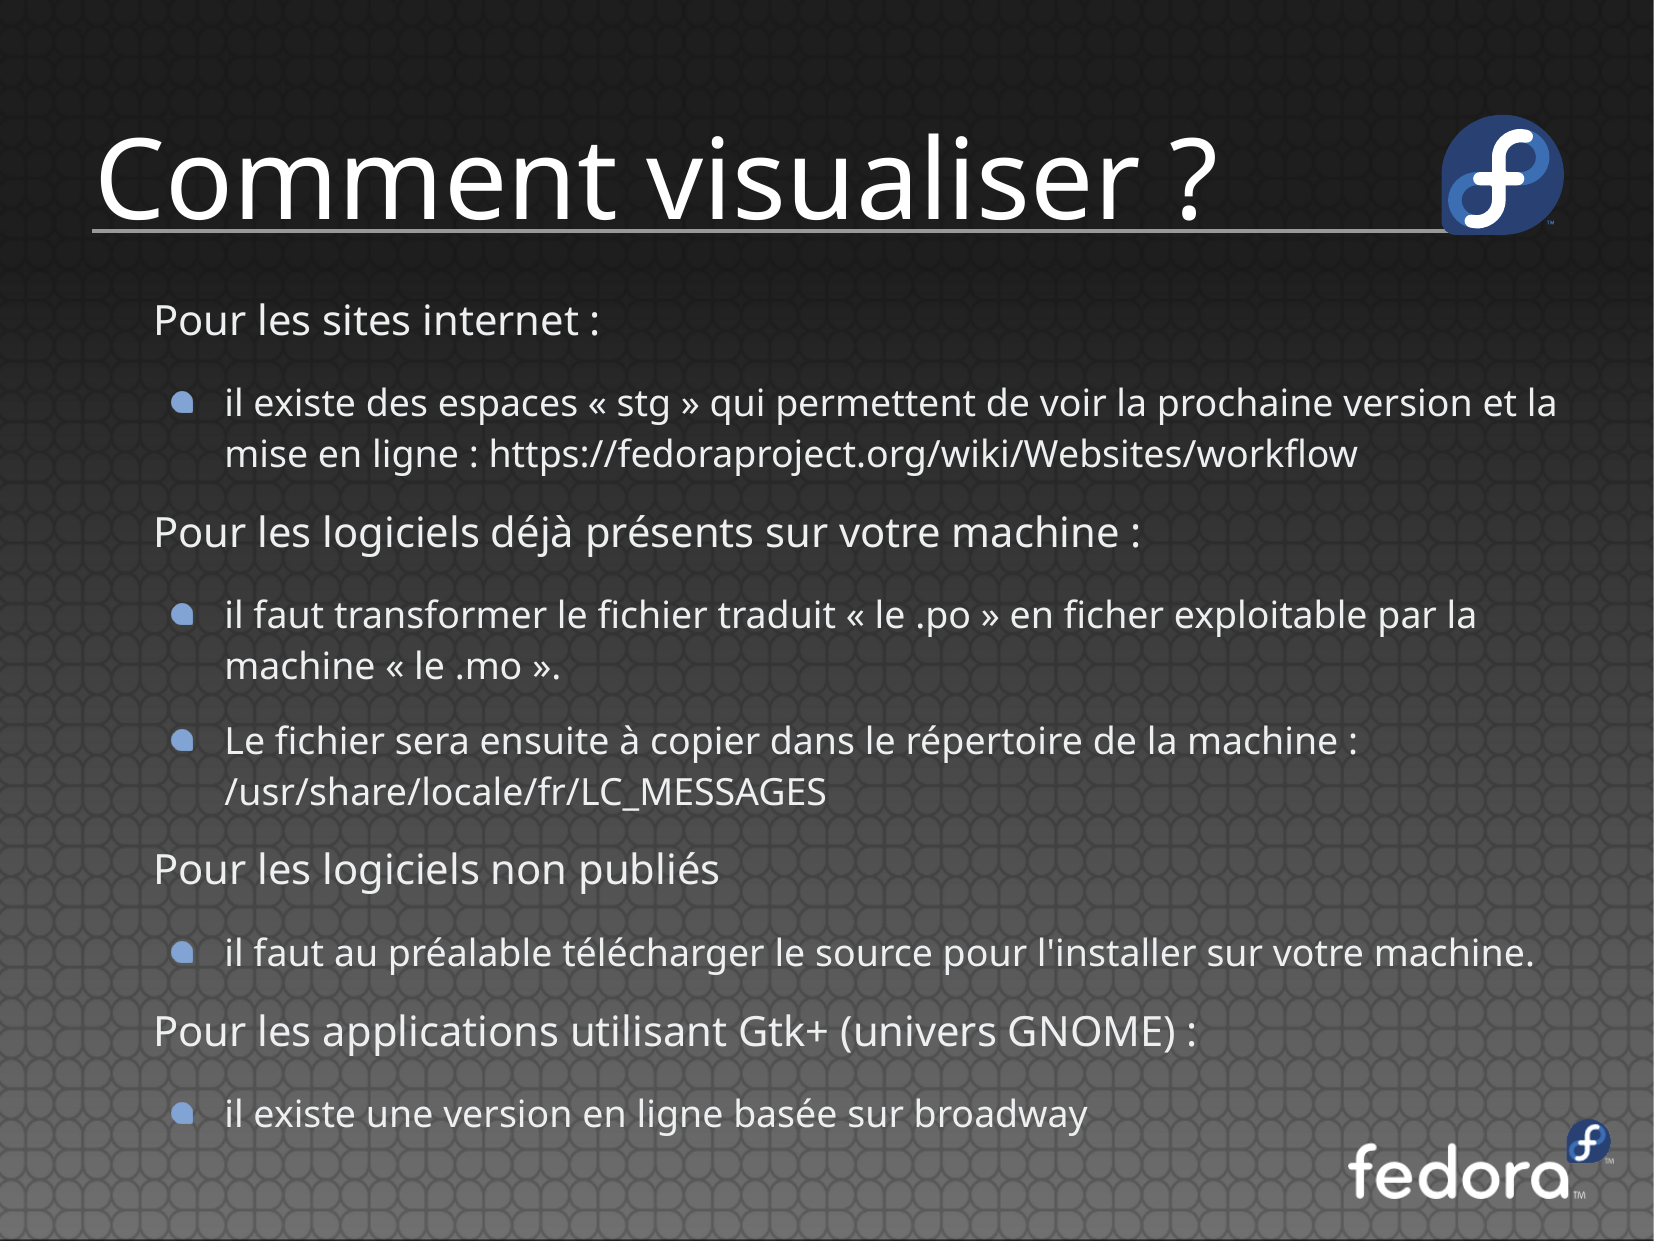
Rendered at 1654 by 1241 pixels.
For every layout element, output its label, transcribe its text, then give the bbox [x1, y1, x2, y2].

list Pour les sites internet : il existe des espaces « stg » qui permettent de voir la prochaine version et la mise en ligne : https://fedoraproject.org/wiki/Websites/workflow Pour les logiciels déjà présents sur votre machine : il faut transformer le fichier traduit « le .po » en ficher exploitable par la machine « le .mo ». Le fichier sera ensuite à copier dans le répertoire de la machine : /usr/share/locale/fr/LC_MESSAGES Pour les logiciels non publiés il faut au préalable télécharger le source pour l'installer sur votre machine. Pour les applications utilisant Gtk+ (univers GNOME) : il existe une version en ligne basée sur broadway [82, 290, 1571, 1132]
picture [0, 0, 1654, 1241]
title Comment visualiser ? [94, 100, 1426, 251]
